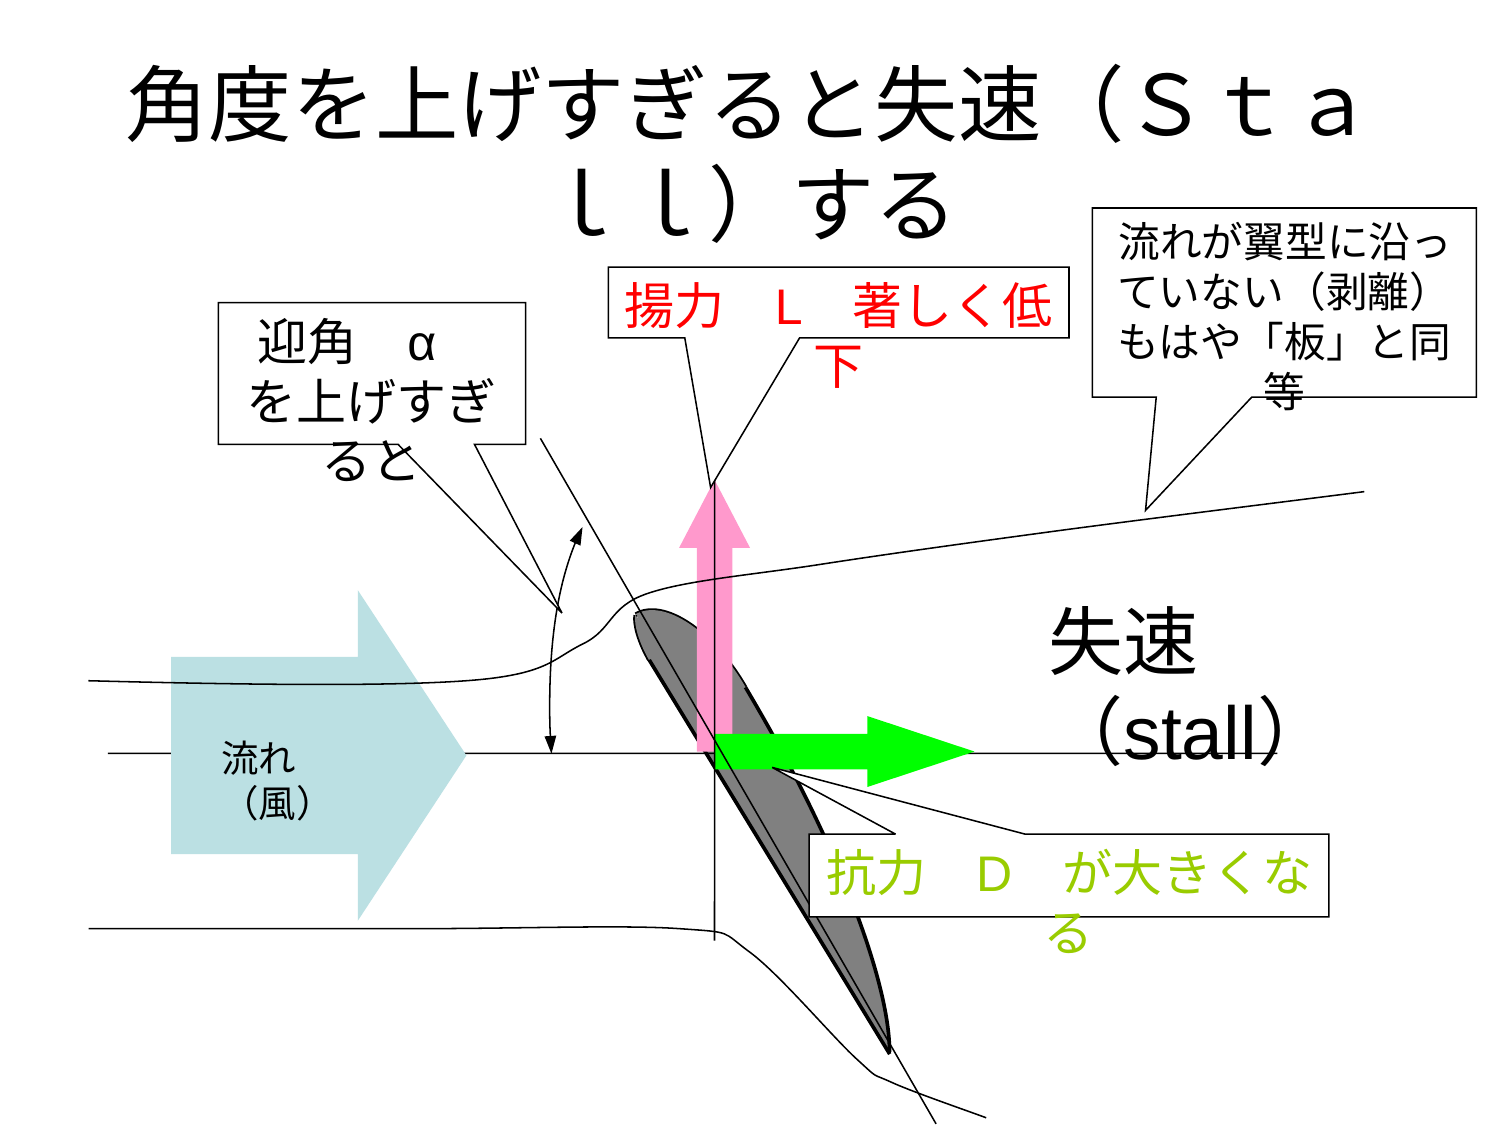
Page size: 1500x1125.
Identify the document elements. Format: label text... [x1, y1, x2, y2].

text_box 抗力 D が大きくなる [772, 767, 1329, 917]
text_box [809, 917, 887, 1044]
text_box [819, 917, 886, 1033]
text_box 流れ（風） [206, 727, 420, 789]
title 角度を上げすぎると失速（Ｓｔａｌｌ）する [75, 45, 1426, 233]
text_box [171, 590, 419, 683]
text_box [171, 684, 467, 921]
text_box [716, 746, 809, 916]
text_box 流れが翼型に沿っていない（剥離） もはや「板」と同等 [1092, 207, 1477, 511]
text_box [716, 578, 975, 900]
text_box 迎角 α を上げすぎると [218, 302, 562, 614]
text_box [679, 486, 713, 581]
text_box [634, 612, 713, 752]
text_box [716, 482, 751, 577]
text_box 失速（stall） [1033, 587, 1447, 693]
text_box 揚力 L 著しく低下 [608, 267, 1070, 488]
text_box [642, 581, 713, 734]
